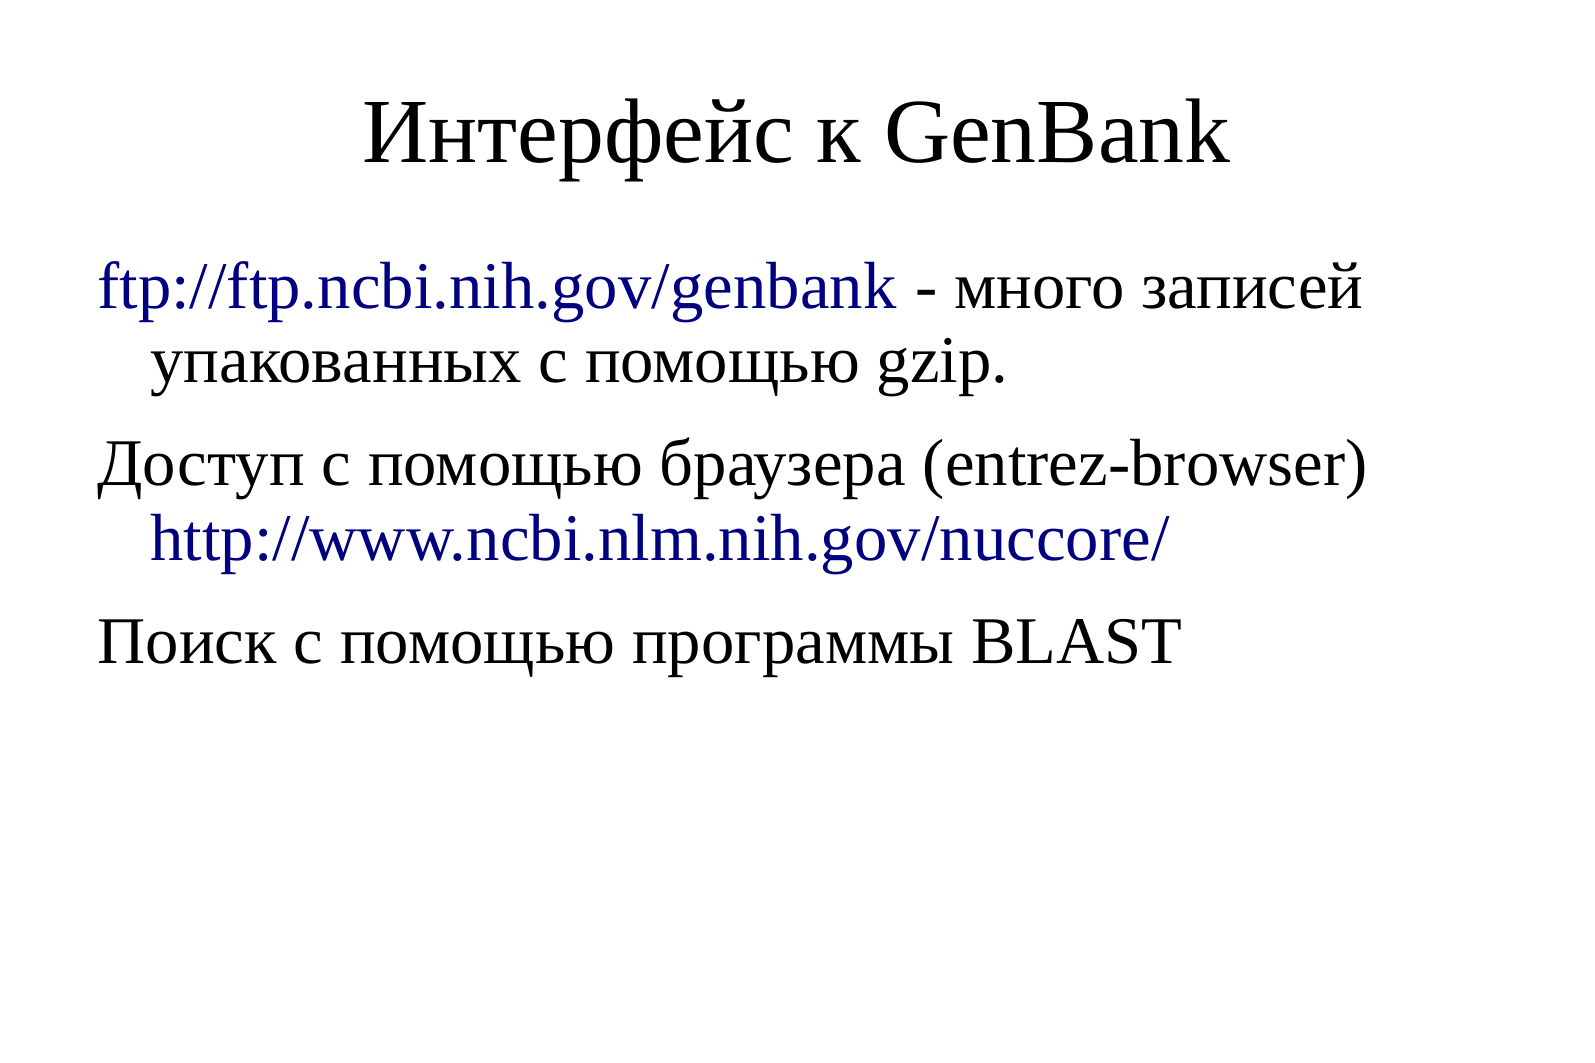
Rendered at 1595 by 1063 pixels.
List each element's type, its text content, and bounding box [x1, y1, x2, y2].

list ftp://ftp.ncbi.nih.gov/genbank - много записей упакованных с помощью gzip. Доступ с помощью браузера (entrez-browser) http://www.ncbi.nlm.nih.gov/nuccore/ Поиск с помощью программы BLAST [79, 248, 1515, 936]
title Интерфейс к GenBank [79, 42, 1515, 220]
